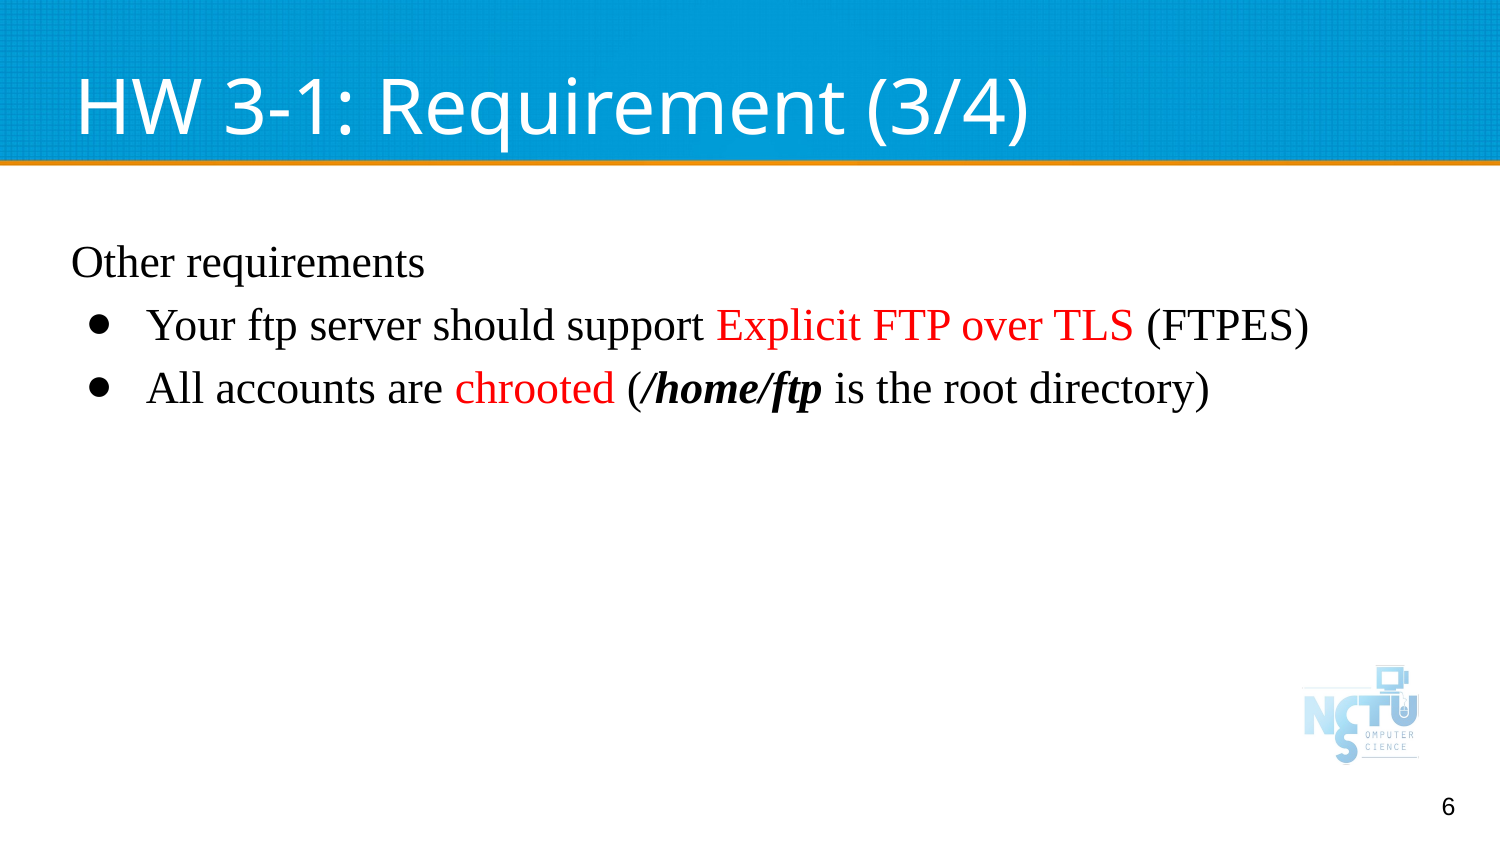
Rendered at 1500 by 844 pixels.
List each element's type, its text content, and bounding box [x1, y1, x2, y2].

picture [0, 160, 1500, 844]
slide_number <number> [1403, 779, 1494, 844]
title HW 3-1: Requirement (3/4) [74, 33, 1425, 175]
list Other requirements Your ftp server should support Explicit FTP over TLS (FTPES) All accounts are chrooted (/home/ftp is the root directory) [70, 223, 1425, 780]
